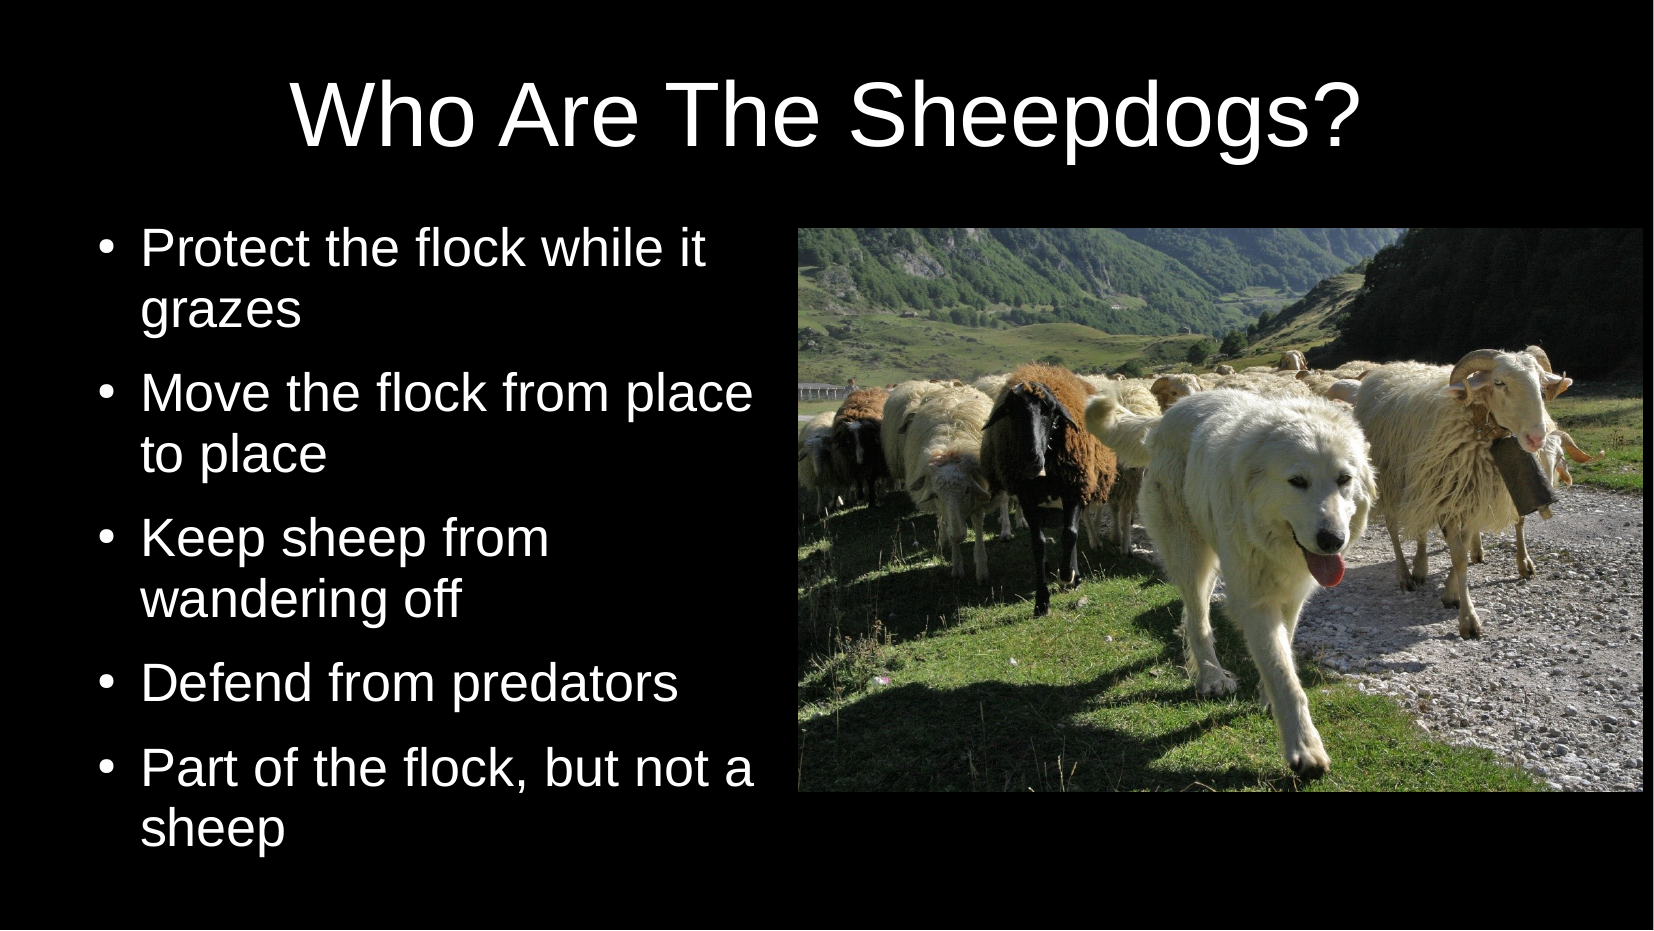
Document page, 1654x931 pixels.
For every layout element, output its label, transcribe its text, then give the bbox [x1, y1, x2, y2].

title Who Are The Sheepdogs? [82, 37, 1571, 193]
list Protect the flock while it grazes Move the flock from place to place Keep sheep from wandering off Defend from predators Part of the flock, but not a sheep [82, 217, 788, 863]
picture [798, 228, 1643, 792]
